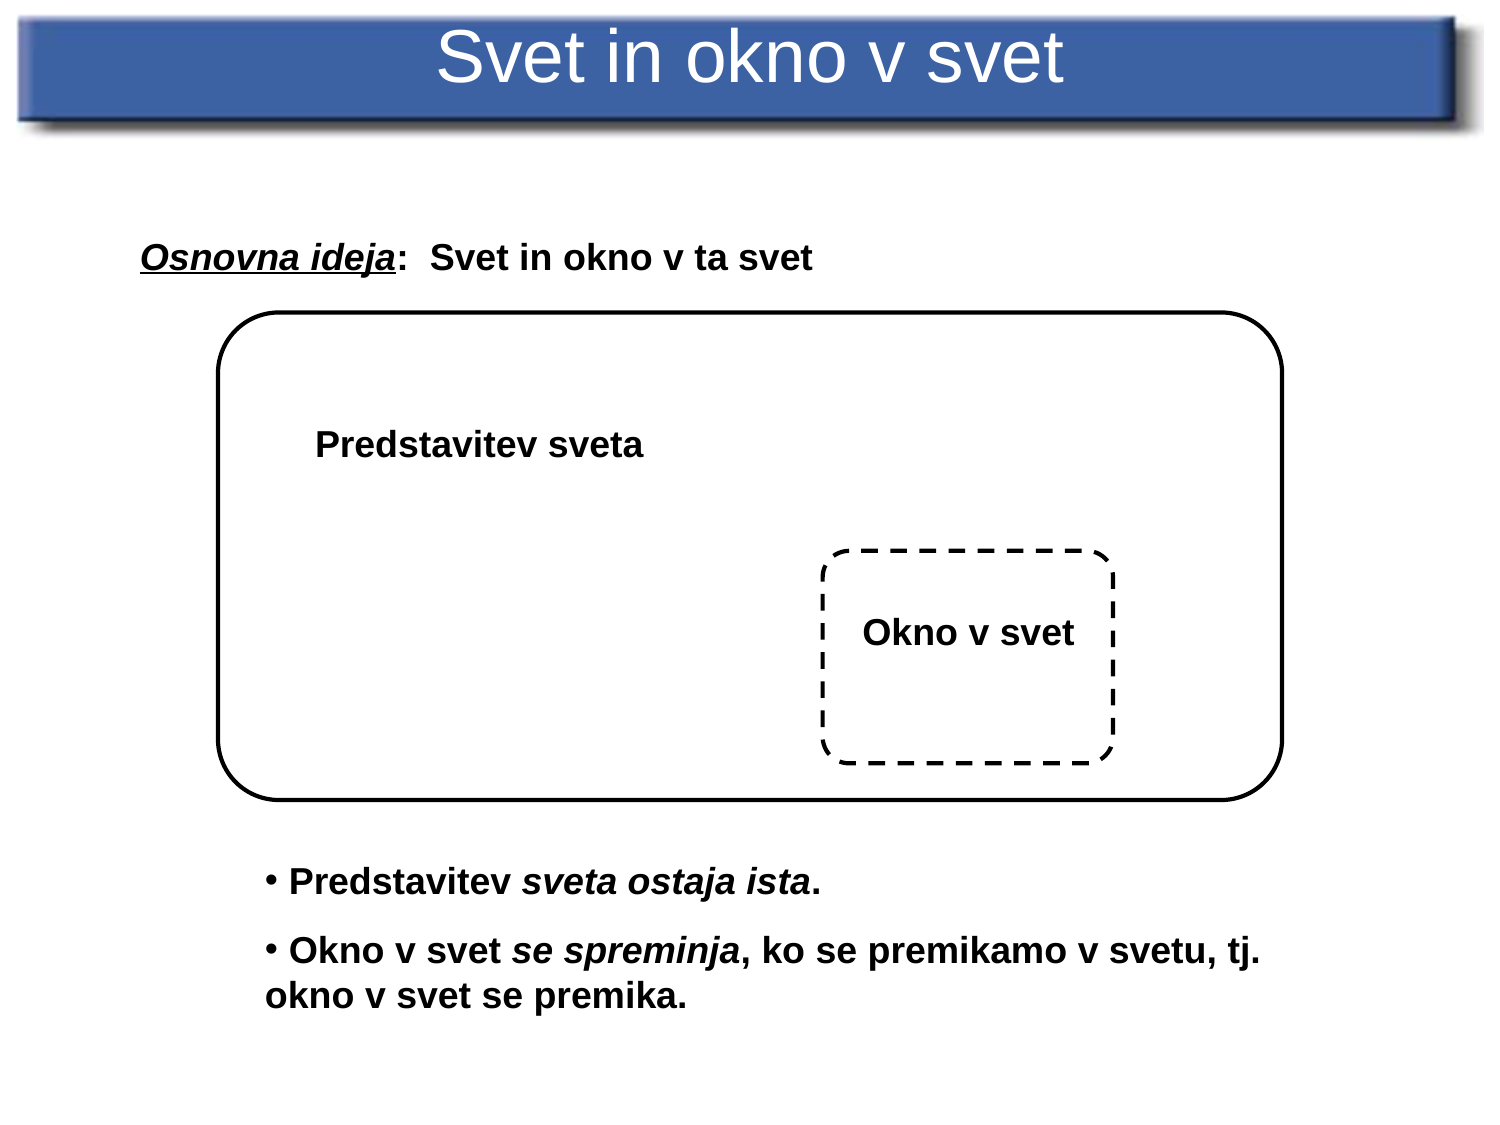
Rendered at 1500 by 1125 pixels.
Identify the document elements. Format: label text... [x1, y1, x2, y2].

picture [16, 13, 1484, 141]
text_box Okno v svet [785, 600, 1152, 661]
text_box Osnovna ideja: Svet in okno v ta svet [124, 225, 829, 285]
text_box Predstavitev sveta ostaja ista. Okno v svet se spreminja, ko se premikamo v svetu, tj. okno v svet se premika. [250, 850, 1280, 1024]
text_box Predstavitev sveta [300, 412, 1201, 473]
text_box Svet in okno v svet [100, 0, 1400, 105]
